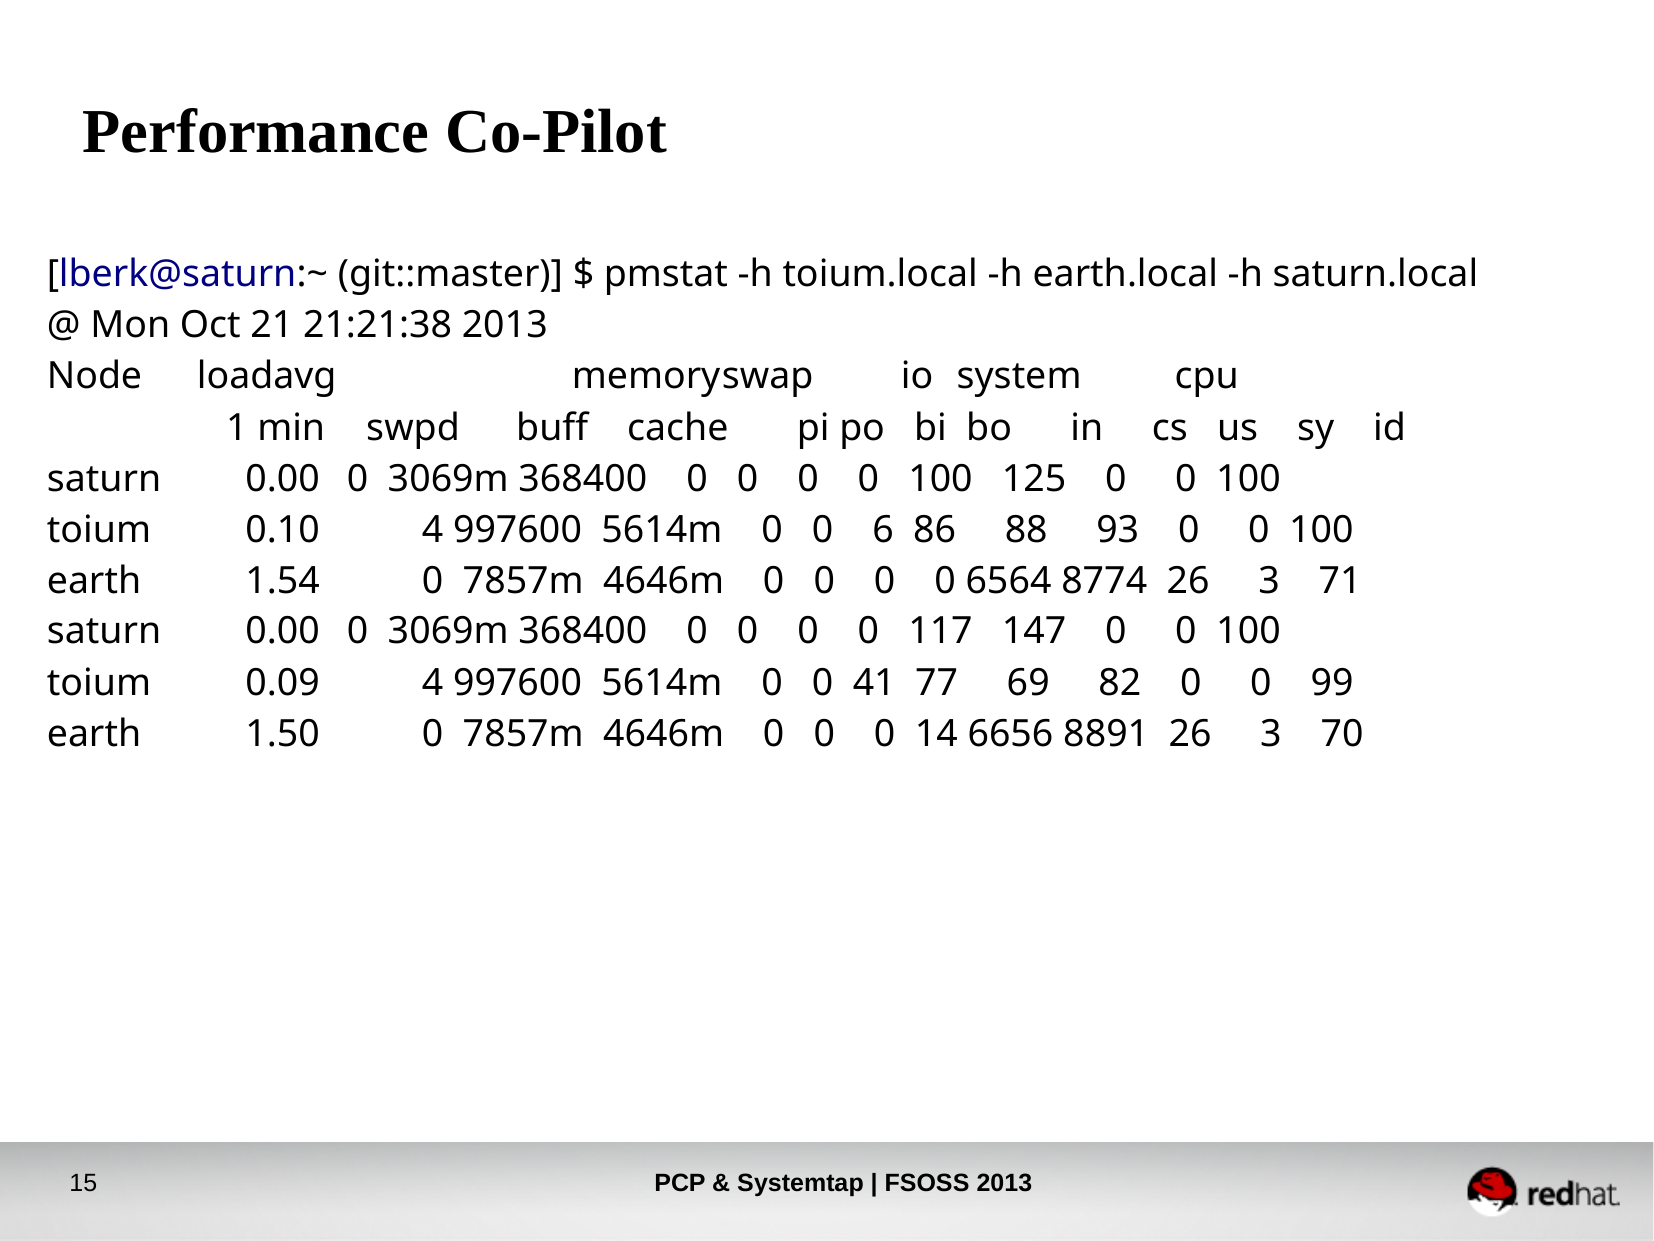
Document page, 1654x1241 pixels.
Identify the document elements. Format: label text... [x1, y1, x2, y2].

picture [0, 1142, 1654, 1241]
title Performance Co-Pilot [82, 37, 1571, 226]
text_box [lberk@saturn:~ (git::master)] $ pmstat -h toium.local -h earth.local -h saturn.local @ Mon Oct 21 21:21:38 2013 Node loadavg memory swap io system cpu 1 min swpd buff cache pi po bi bo in cs us sy id saturn 0.00 0 3069m 368400 0 0 0 0 100 125 0 0 100 toium 0.10 4 997600 5614m 0 0 6 86 88 93 0 0 100 earth 1.54 0 7857m 4646m 0 0 0 0 6564 8774 26 3 71 saturn 0.00 0 3069m 368400 0 0 0 0 117 147 0 0 100 toium 0.09 4 997600 5614m 0 0 41 77 69 82 0 0 99 earth 1.50 0 7857m 4646m 0 0 0 14 6656 8891 26 3 70 [30, 238, 1627, 733]
